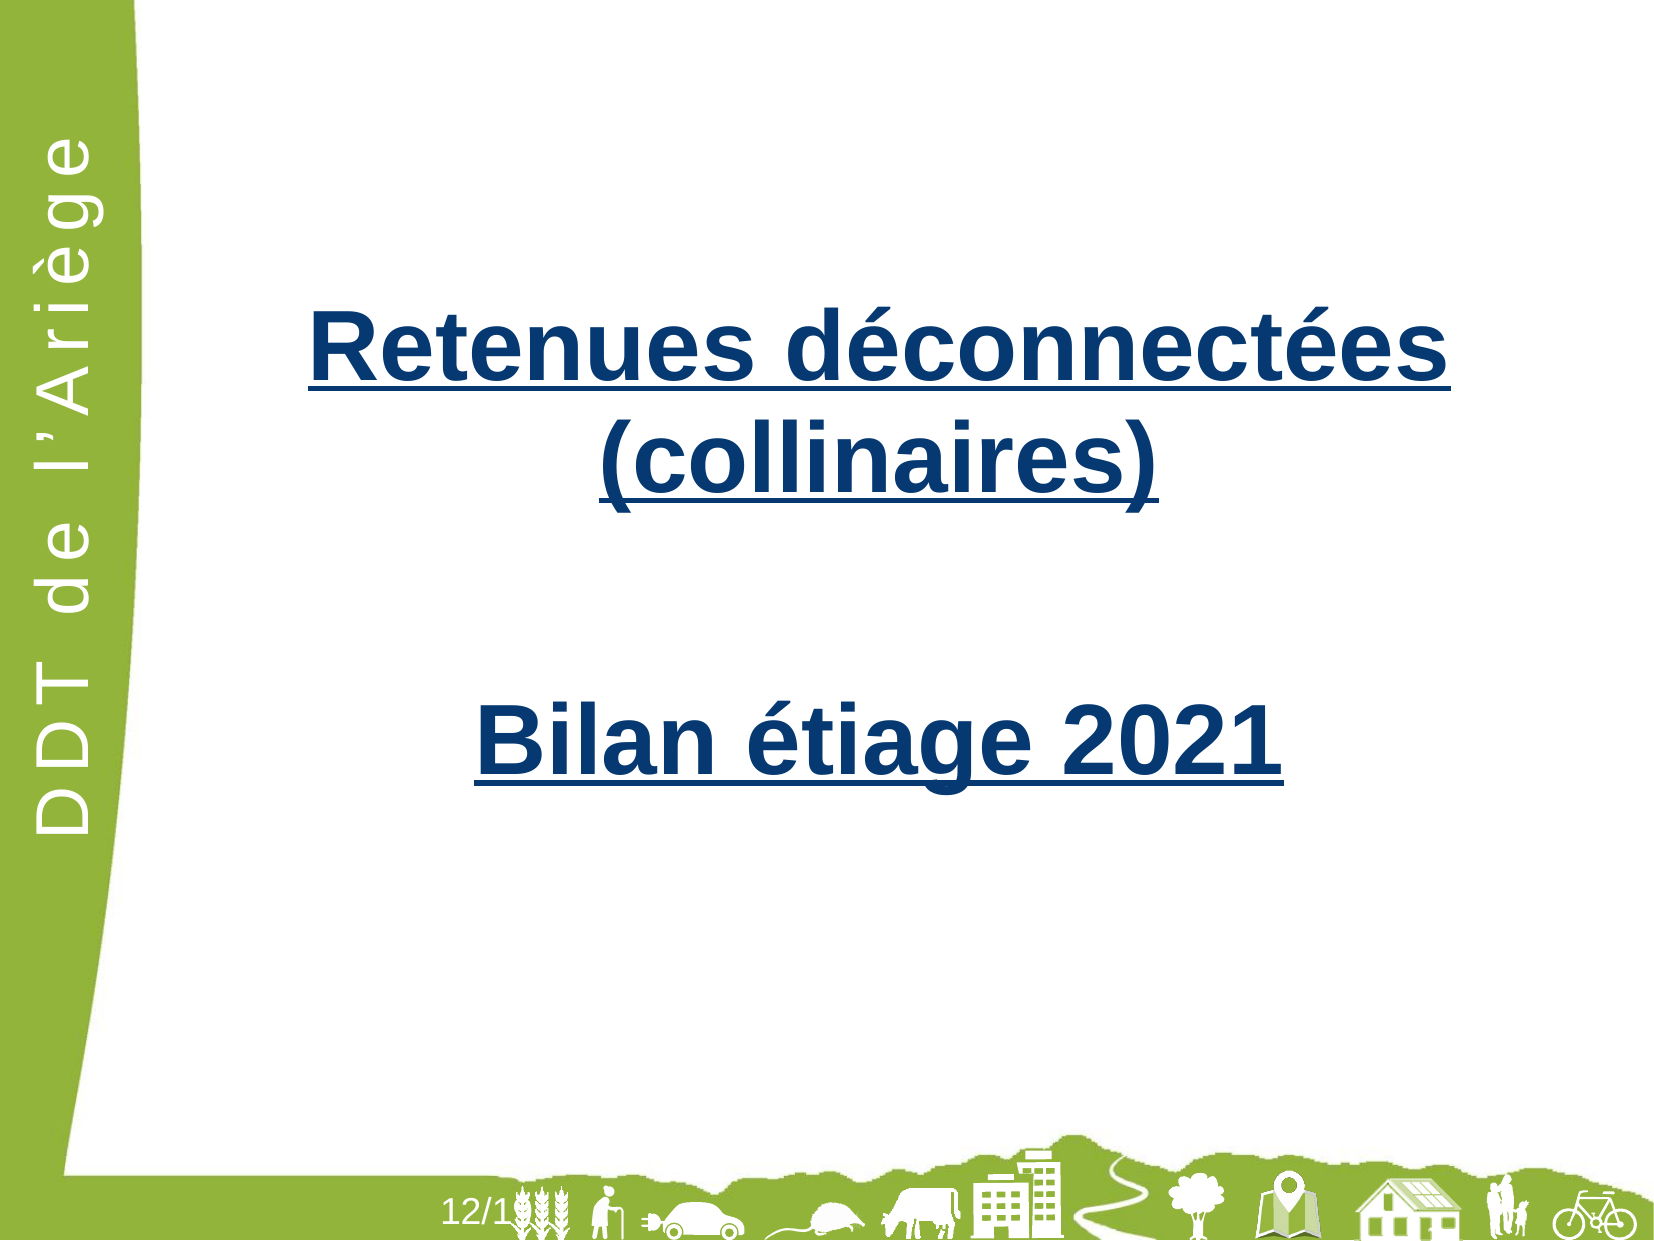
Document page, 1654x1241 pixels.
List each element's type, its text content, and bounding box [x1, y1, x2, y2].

list Retenues déconnectées (collinaires) Bilan étiage 2021 [179, 290, 1509, 1010]
picture [670, 1229, 678, 1236]
picture [1608, 1214, 1617, 1223]
picture [1579, 1200, 1607, 1217]
picture [726, 1229, 733, 1237]
picture [1608, 1212, 1633, 1237]
picture [678, 1233, 725, 1240]
picture [1575, 1207, 1612, 1240]
picture [1556, 1212, 1582, 1237]
picture [0, 0, 1654, 1241]
picture [1602, 1203, 1612, 1222]
